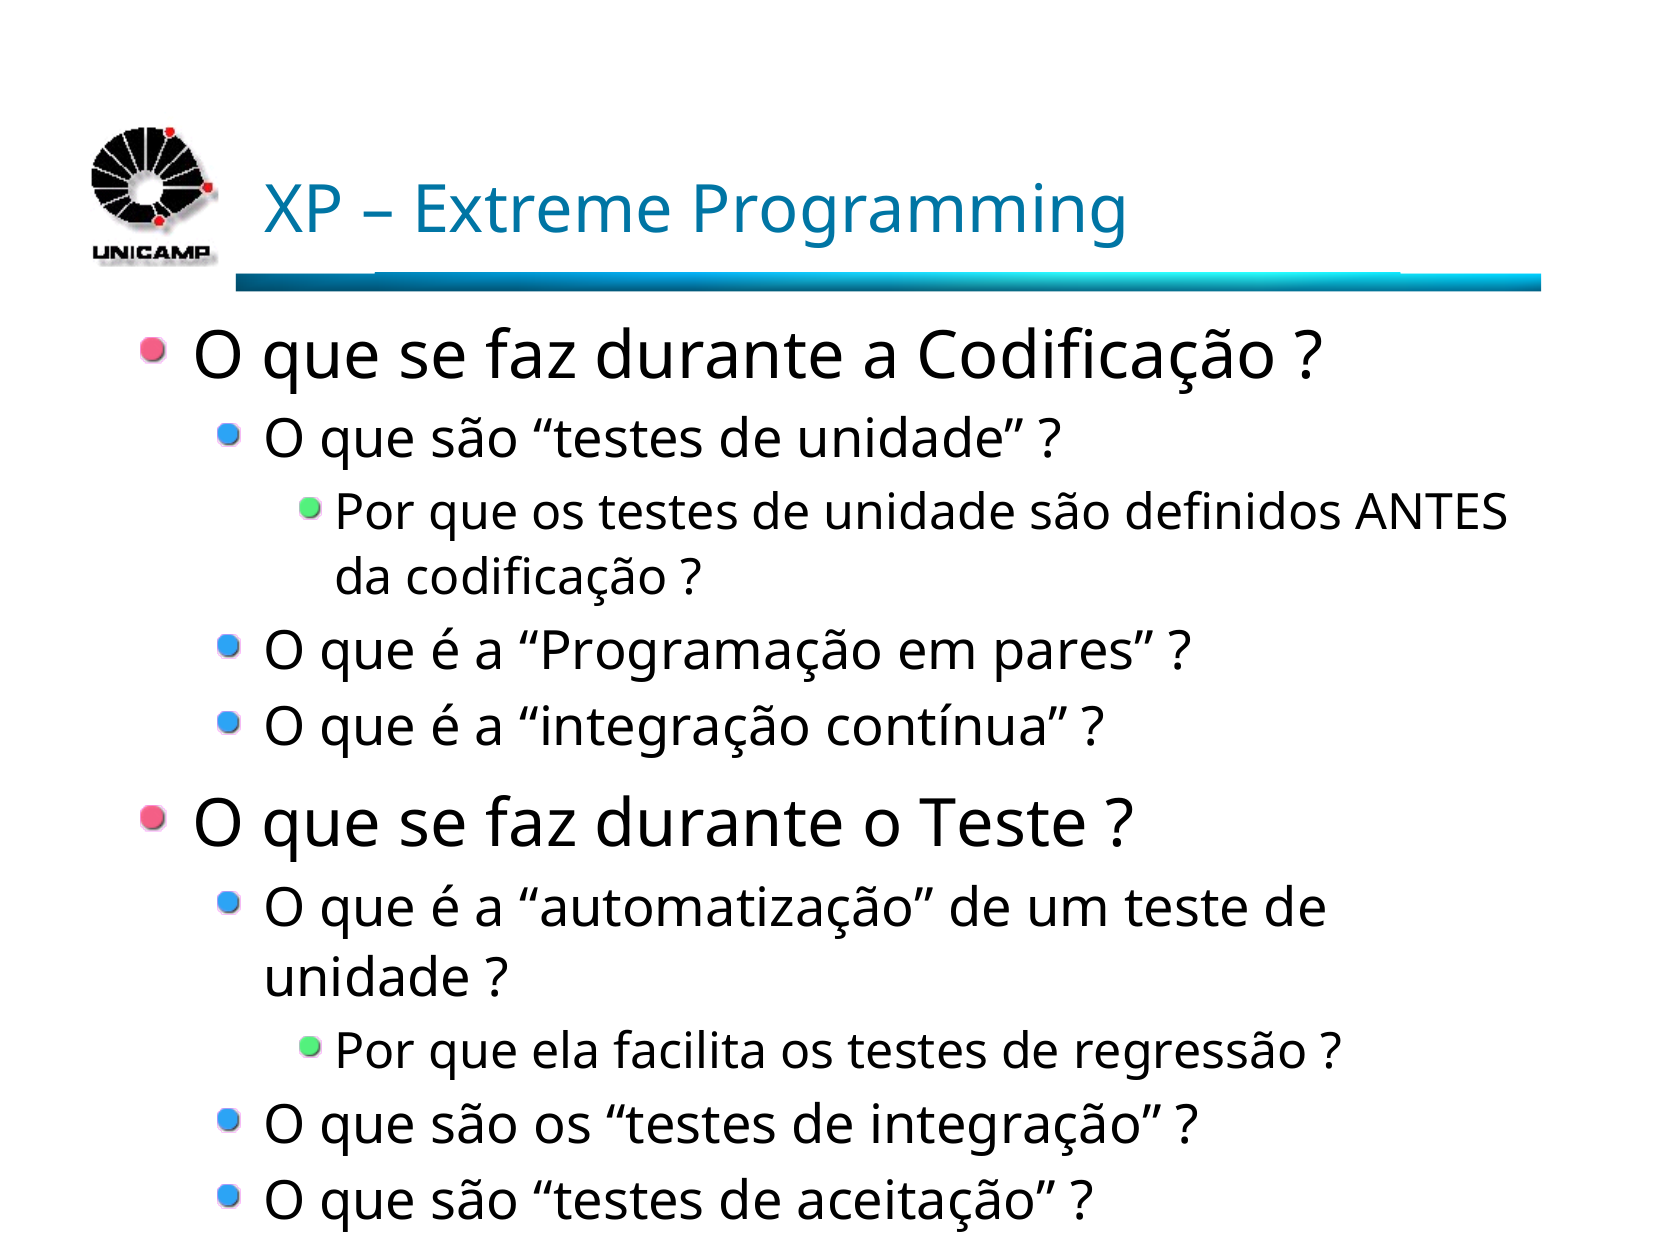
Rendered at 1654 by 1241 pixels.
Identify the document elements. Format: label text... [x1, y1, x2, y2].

title XP – Extreme Programming [264, 57, 1534, 250]
list O que se faz durante a Codificação ? O que são “testes de unidade” ? Por que os testes de unidade são definidos ANTES da codificação ? O que é a “Programação em pares” ? O que é a “integração contínua” ? O que se faz durante o Teste ? O que é a “automatização” de um teste de unidade ? Por que ela facilita os testes de regressão ? O que são os “testes de integração” ? O que são “testes de aceitação” ? [121, 309, 1534, 1167]
picture [216, 1183, 242, 1210]
picture [125, 272, 1654, 295]
